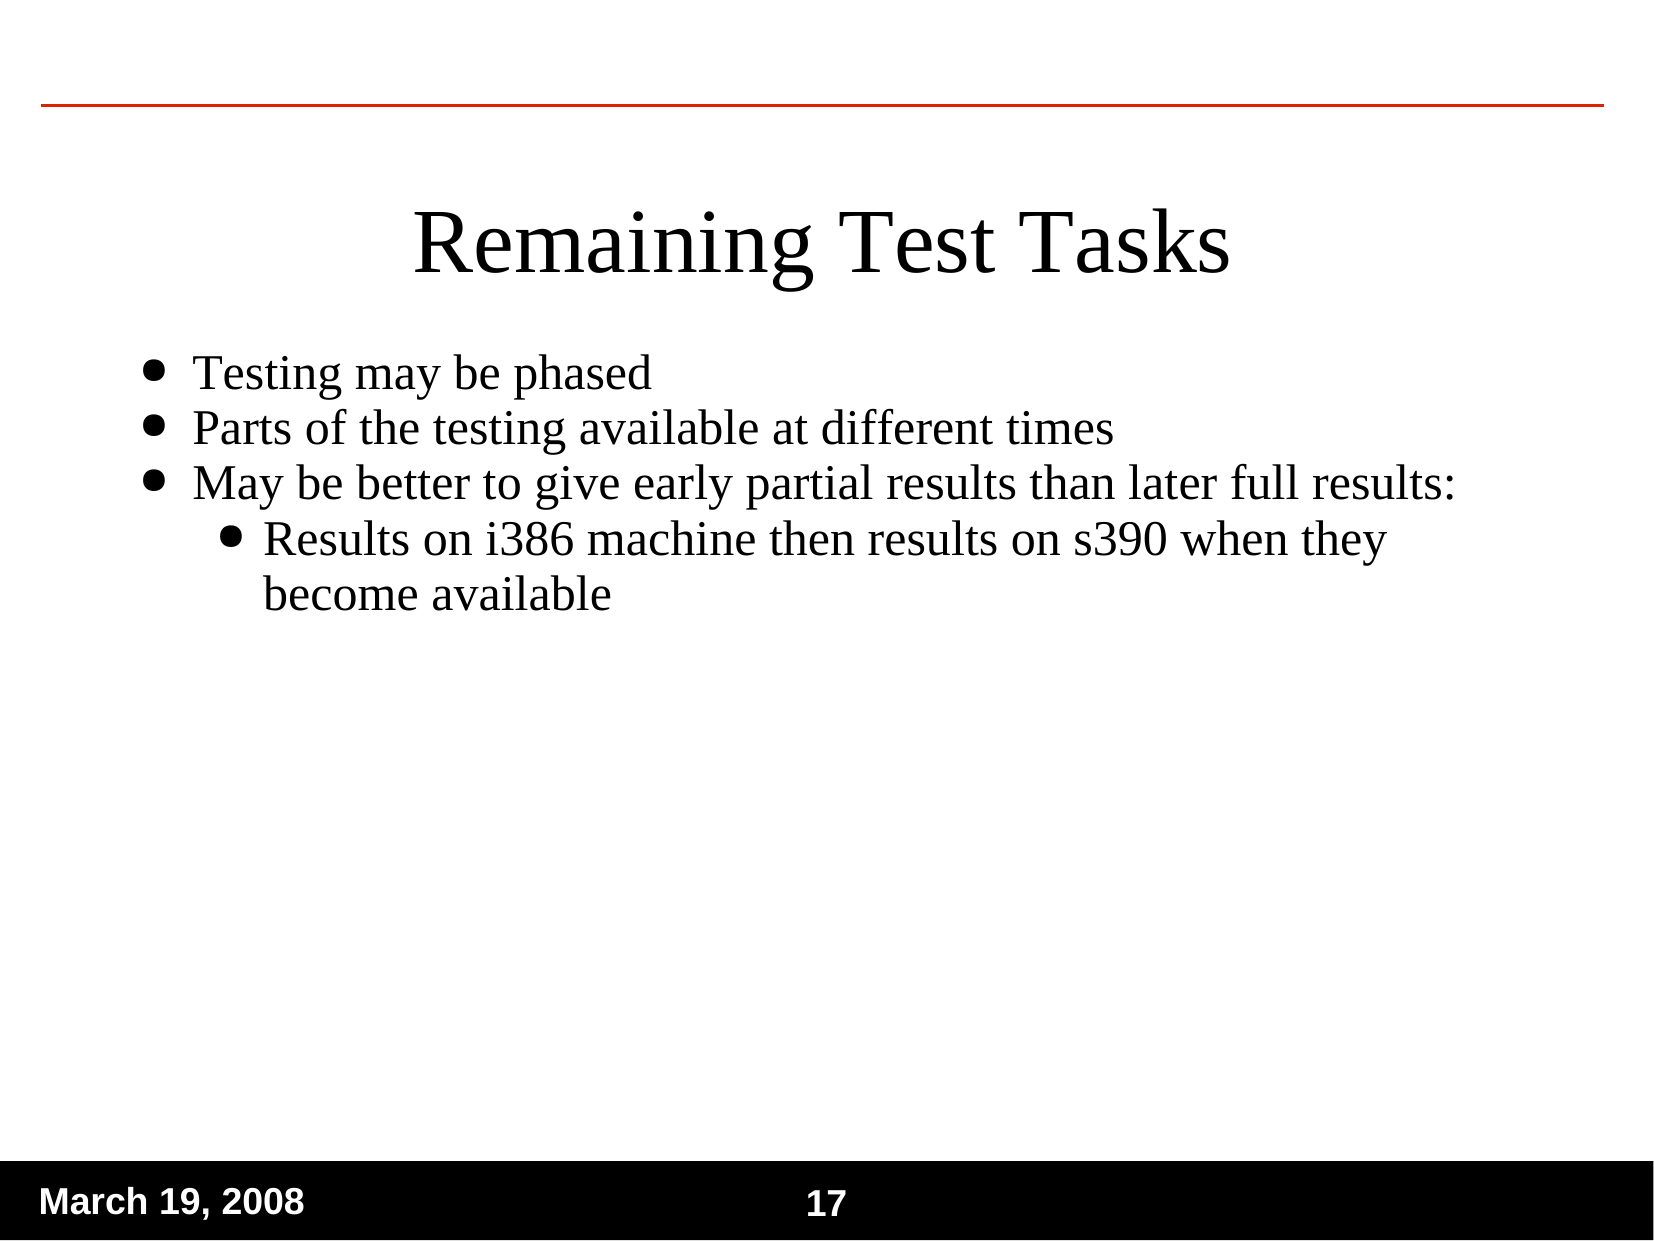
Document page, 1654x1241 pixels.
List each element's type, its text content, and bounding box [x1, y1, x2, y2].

title Remaining Test Tasks [117, 137, 1530, 346]
list Testing may be phased Parts of the testing available at different times May be better to give early partial results than later full results: Results on i386 machine then results on s390 when they become available [121, 344, 1534, 1127]
